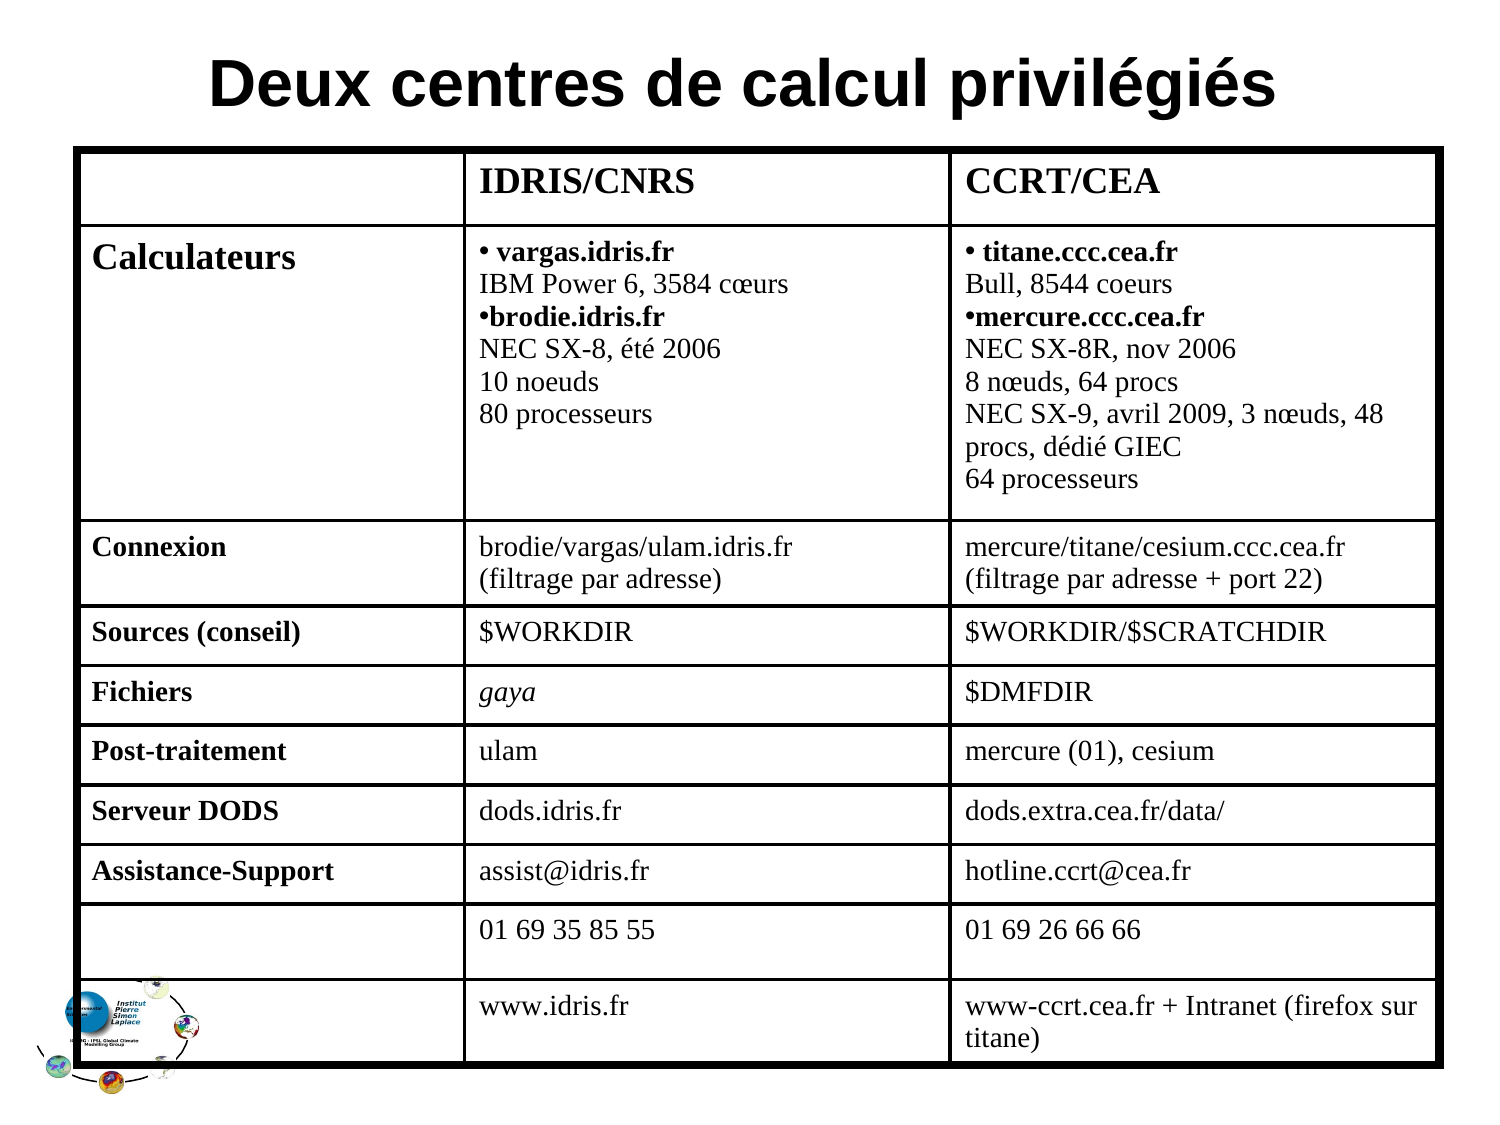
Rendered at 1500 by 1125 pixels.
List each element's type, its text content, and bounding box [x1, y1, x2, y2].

table_cell Sources (conseil) [81, 608, 463, 664]
text_box Deux centres de calcul privilégiés [75, 37, 1413, 144]
picture [44, 1054, 72, 1079]
table_header IDRIS/CNRS [466, 154, 948, 224]
table_cell dods.idris.fr [466, 787, 948, 843]
table_cell $WORKDIR [466, 608, 948, 664]
table_cell dods.extra.cea.fr/data/ [952, 787, 1435, 843]
picture [65, 1014, 73, 1048]
picture [148, 1069, 176, 1080]
table_cell gaya [466, 667, 948, 723]
table_cell [81, 906, 463, 978]
table_cell brodie/vargas/ulam.idris.fr (filtrage par adresse) [466, 522, 948, 604]
table_cell 01 69 26 66 66 [952, 906, 1435, 978]
table_header [81, 154, 463, 224]
table_cell hotline.ccrt@cea.fr [952, 846, 1435, 902]
table_cell Serveur DODS [81, 787, 463, 843]
table_cell mercure (01), cesium [952, 727, 1435, 783]
table_cell ulam [466, 727, 948, 783]
table_cell titane.ccc.cea.fr Bull, 8544 coeurs mercure.ccc.cea.fr NEC SX-8R, nov 2006 8 nœuds, 64 procs NEC SX-9, avril 2009, 3 nœuds, 48 procs, dédié GIEC 64 processeurs [952, 227, 1435, 519]
table_cell $WORKDIR/$SCRATCHDIR [952, 608, 1435, 664]
table_cell mercure/titane/cesium.ccc.cea.fr (filtrage par adresse + port 22) [952, 522, 1435, 604]
table_cell Calculateurs [81, 227, 463, 519]
table_cell vargas.idris.fr IBM Power 6, 3584 cœurs brodie.idris.fr NEC SX-8, été 2006 10 noeuds 80 processeurs [466, 227, 948, 519]
table_cell Fichiers [81, 667, 463, 723]
picture [97, 1069, 125, 1095]
table_cell www-ccrt.cea.fr + Intranet (firefox sur titane) [952, 981, 1435, 1061]
table_cell $DMFDIR [952, 667, 1435, 723]
table_cell 01 69 35 85 55 [466, 906, 948, 978]
table_cell assist@idris.fr [466, 846, 948, 902]
table_header CCRT/CEA [952, 154, 1435, 224]
table_cell www.idris.fr [466, 981, 948, 1061]
picture [65, 990, 73, 1011]
table_cell Connexion [81, 522, 463, 604]
table_cell Post-traitement [81, 727, 463, 783]
table_cell Assistance-Support [81, 846, 463, 902]
table_cell [81, 981, 463, 1061]
